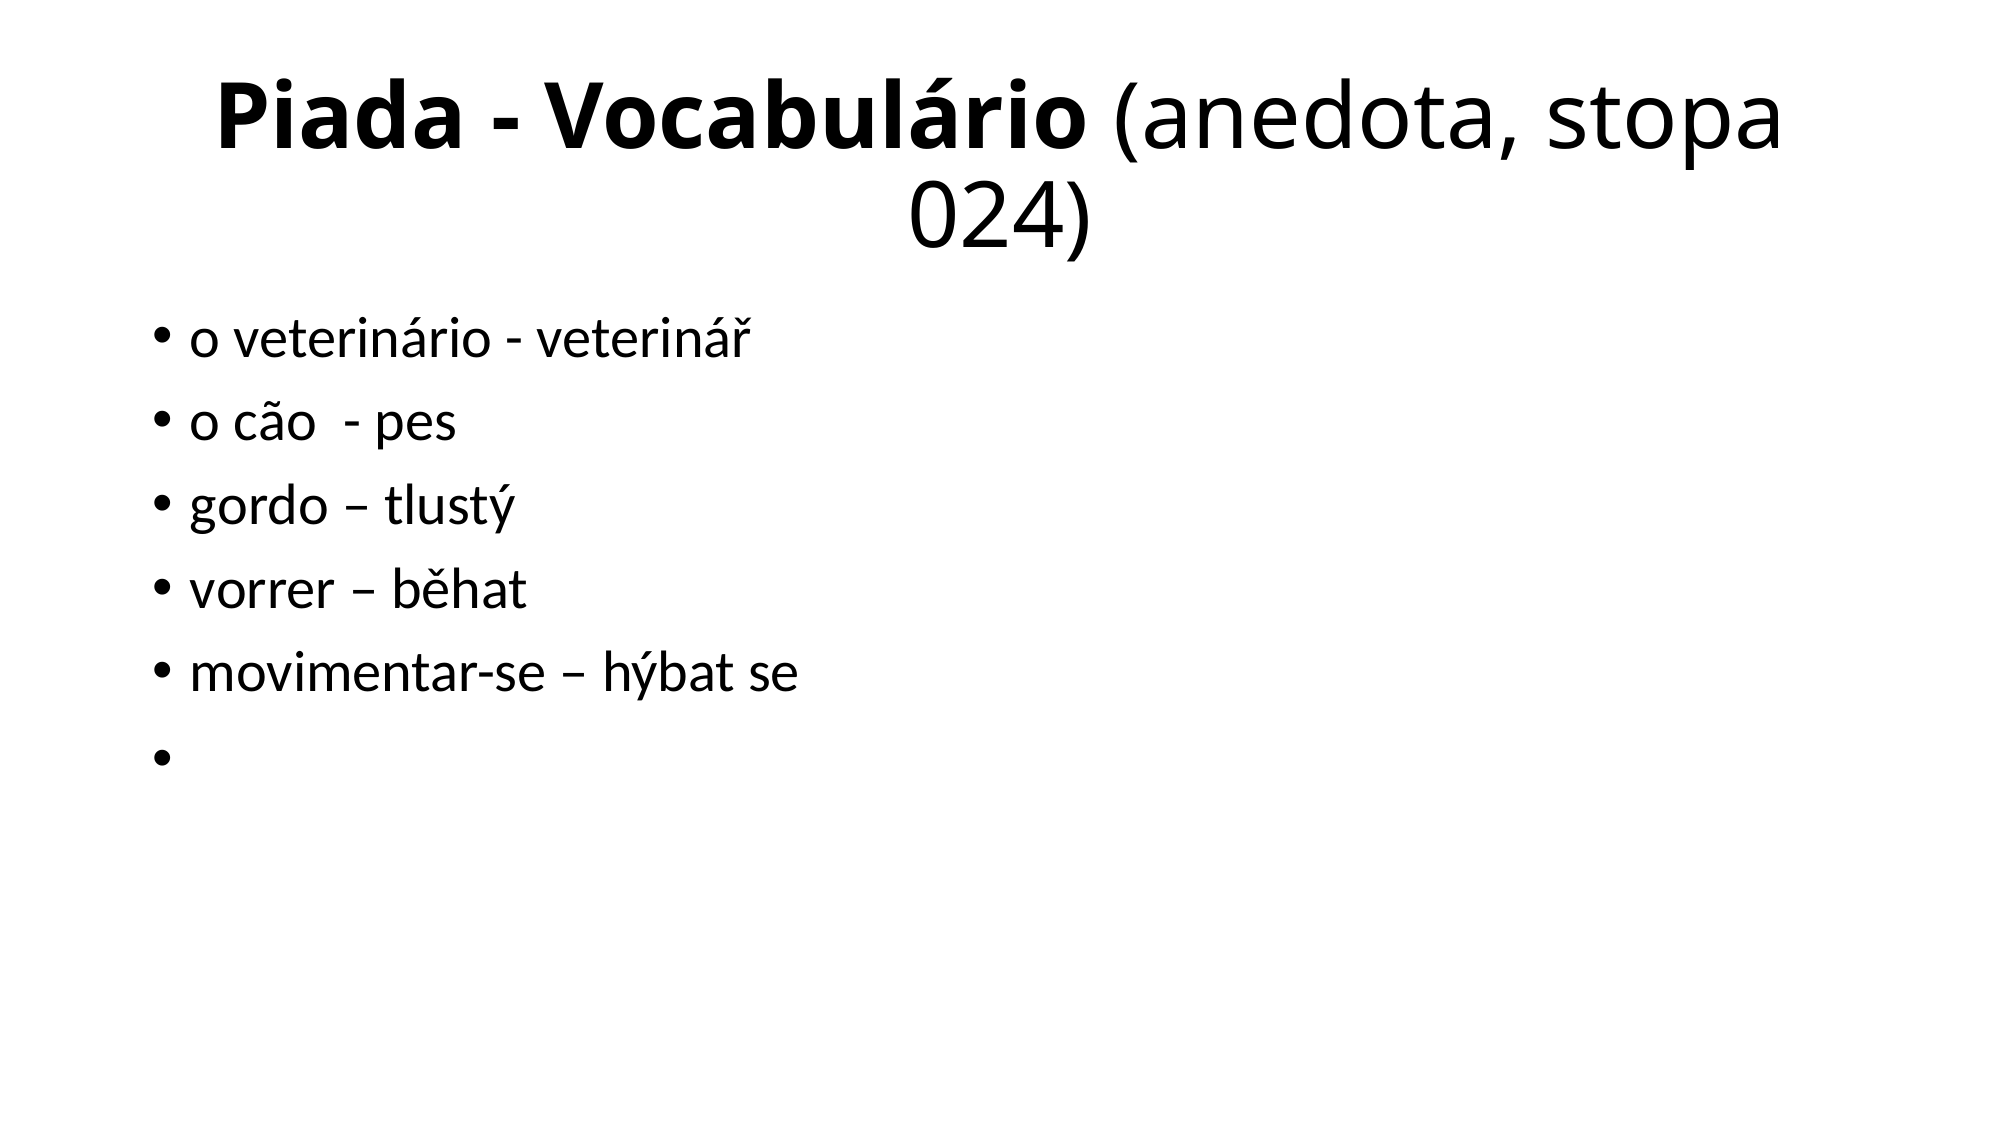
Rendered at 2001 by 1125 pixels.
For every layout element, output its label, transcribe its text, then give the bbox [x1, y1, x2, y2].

list o veterinário - veterinář o cão - pes gordo – tlustý vorrer – běhat movimentar-se – hýbat se [137, 299, 1863, 1014]
title Piada - Vocabulário (anedota, stopa 024) [137, 59, 1863, 278]
